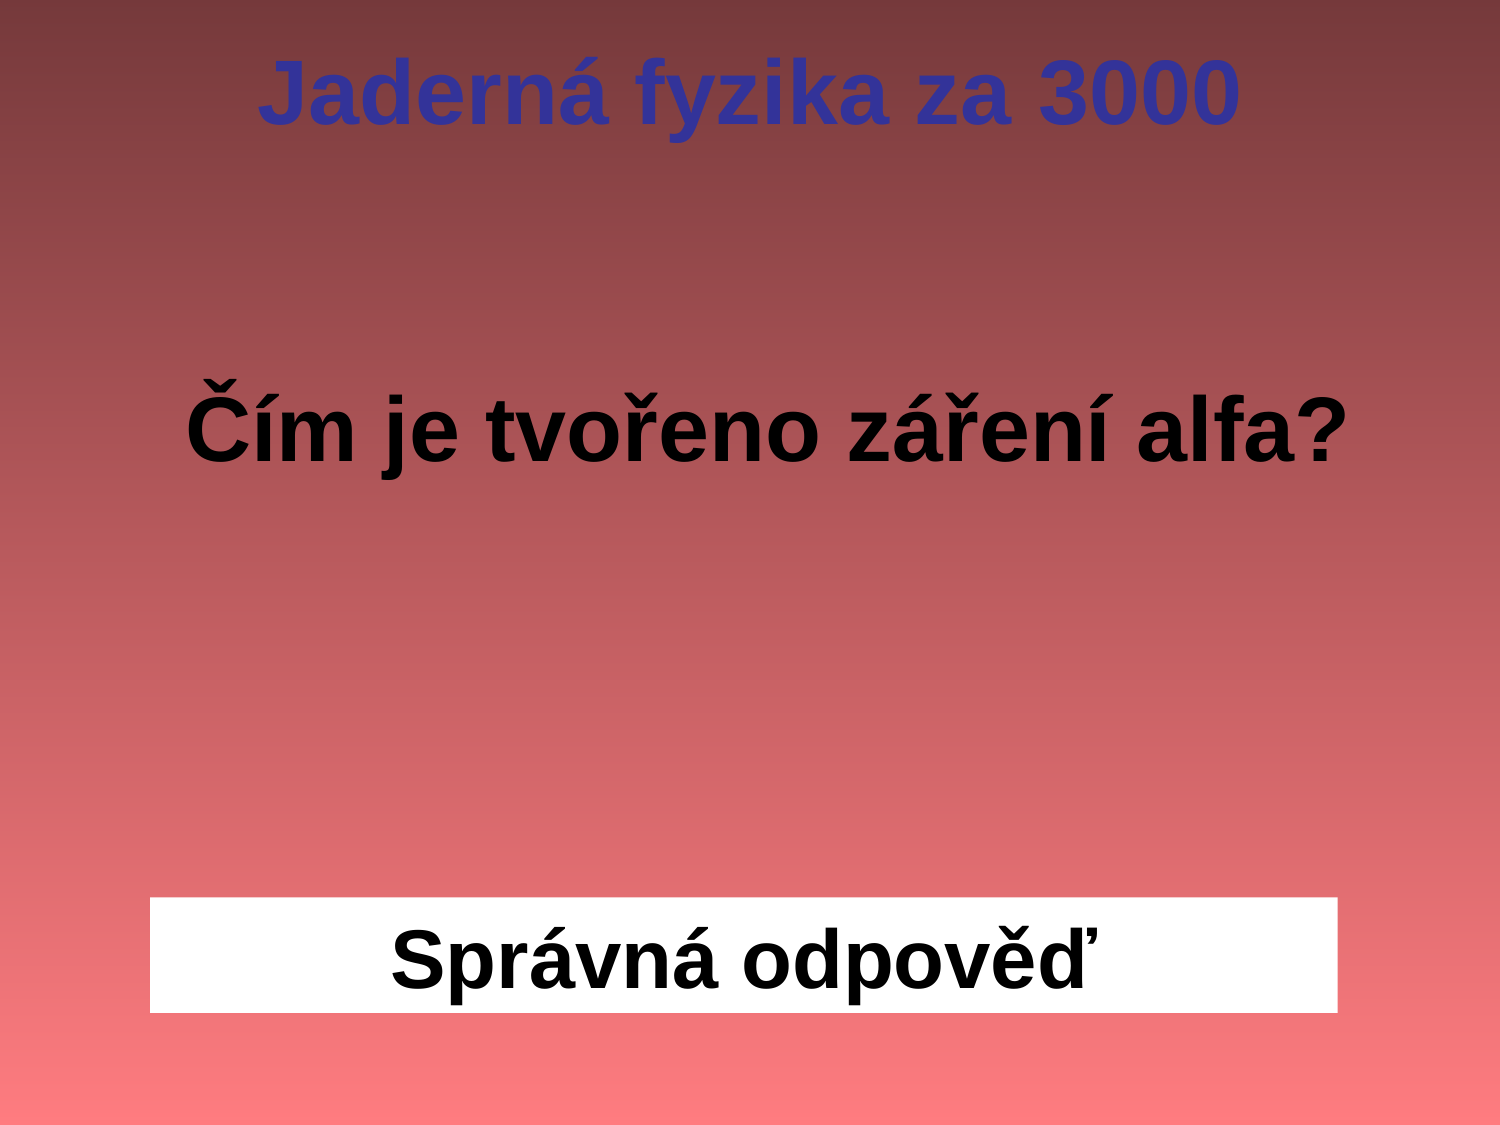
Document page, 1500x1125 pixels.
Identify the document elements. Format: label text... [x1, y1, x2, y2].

text_box Jaderná fyzika za 3000 [0, 24, 1500, 151]
text_box Správná odpověď [150, 897, 1338, 1013]
text_box Čím je tvořeno záření alfa? [112, 361, 1426, 488]
